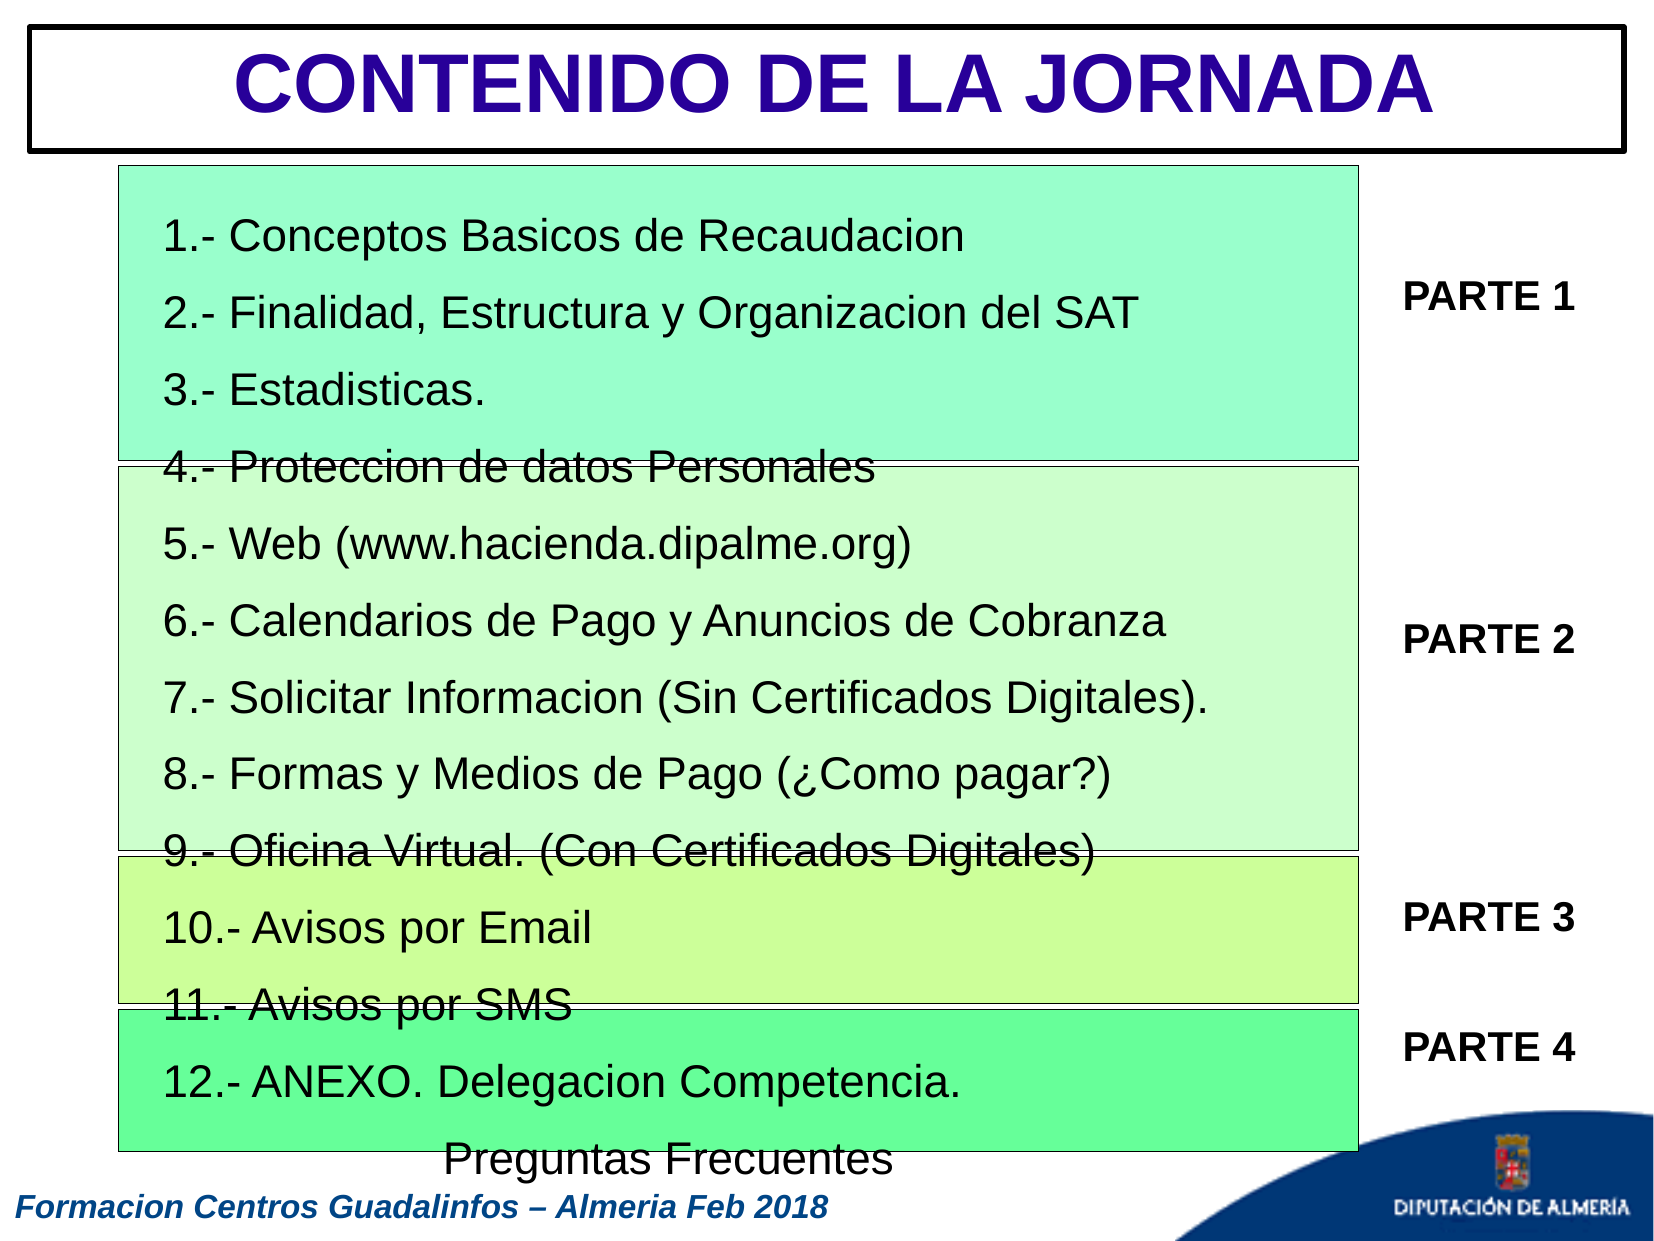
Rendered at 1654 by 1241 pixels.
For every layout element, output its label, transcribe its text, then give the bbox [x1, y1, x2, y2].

text_box [118, 1009, 147, 1152]
text_box 1.- Conceptos Basicos de Recaudacion 2.- Finalidad, Estructura y Organizacion del SAT 3.- Estadisticas. 4.- Proteccion de datos Personales 5.- Web (www.hacienda.dipalme.org) 6.- Calendarios de Pago y Anuncios de Cobranza 7.- Solicitar Informacion (Sin Certificados Digitales). 8.- Formas y Medios de Pago (¿Como pagar?) 9.- Oficina Virtual. (Con Certificados Digitales) 10.- Avisos por Email 11.- Avisos por SMS 12.- ANEXO. Delegacion Competencia. Preguntas Frecuentes [147, 177, 1506, 1162]
text_box Formacion Centros Guadalinfos – Almeria Feb 2018 [0, 1181, 845, 1234]
text_box PARTE 3 [1387, 885, 1625, 949]
text_box PARTE 2 [1387, 608, 1625, 671]
text_box PARTE 1 [1387, 265, 1625, 329]
picture [1175, 1110, 1654, 1241]
text_box [118, 856, 147, 1004]
text_box CONTENIDO DE LA JORNADA [29, 27, 1625, 152]
text_box [118, 466, 147, 851]
text_box [118, 165, 1359, 461]
text_box PARTE 4 [1387, 1015, 1625, 1079]
